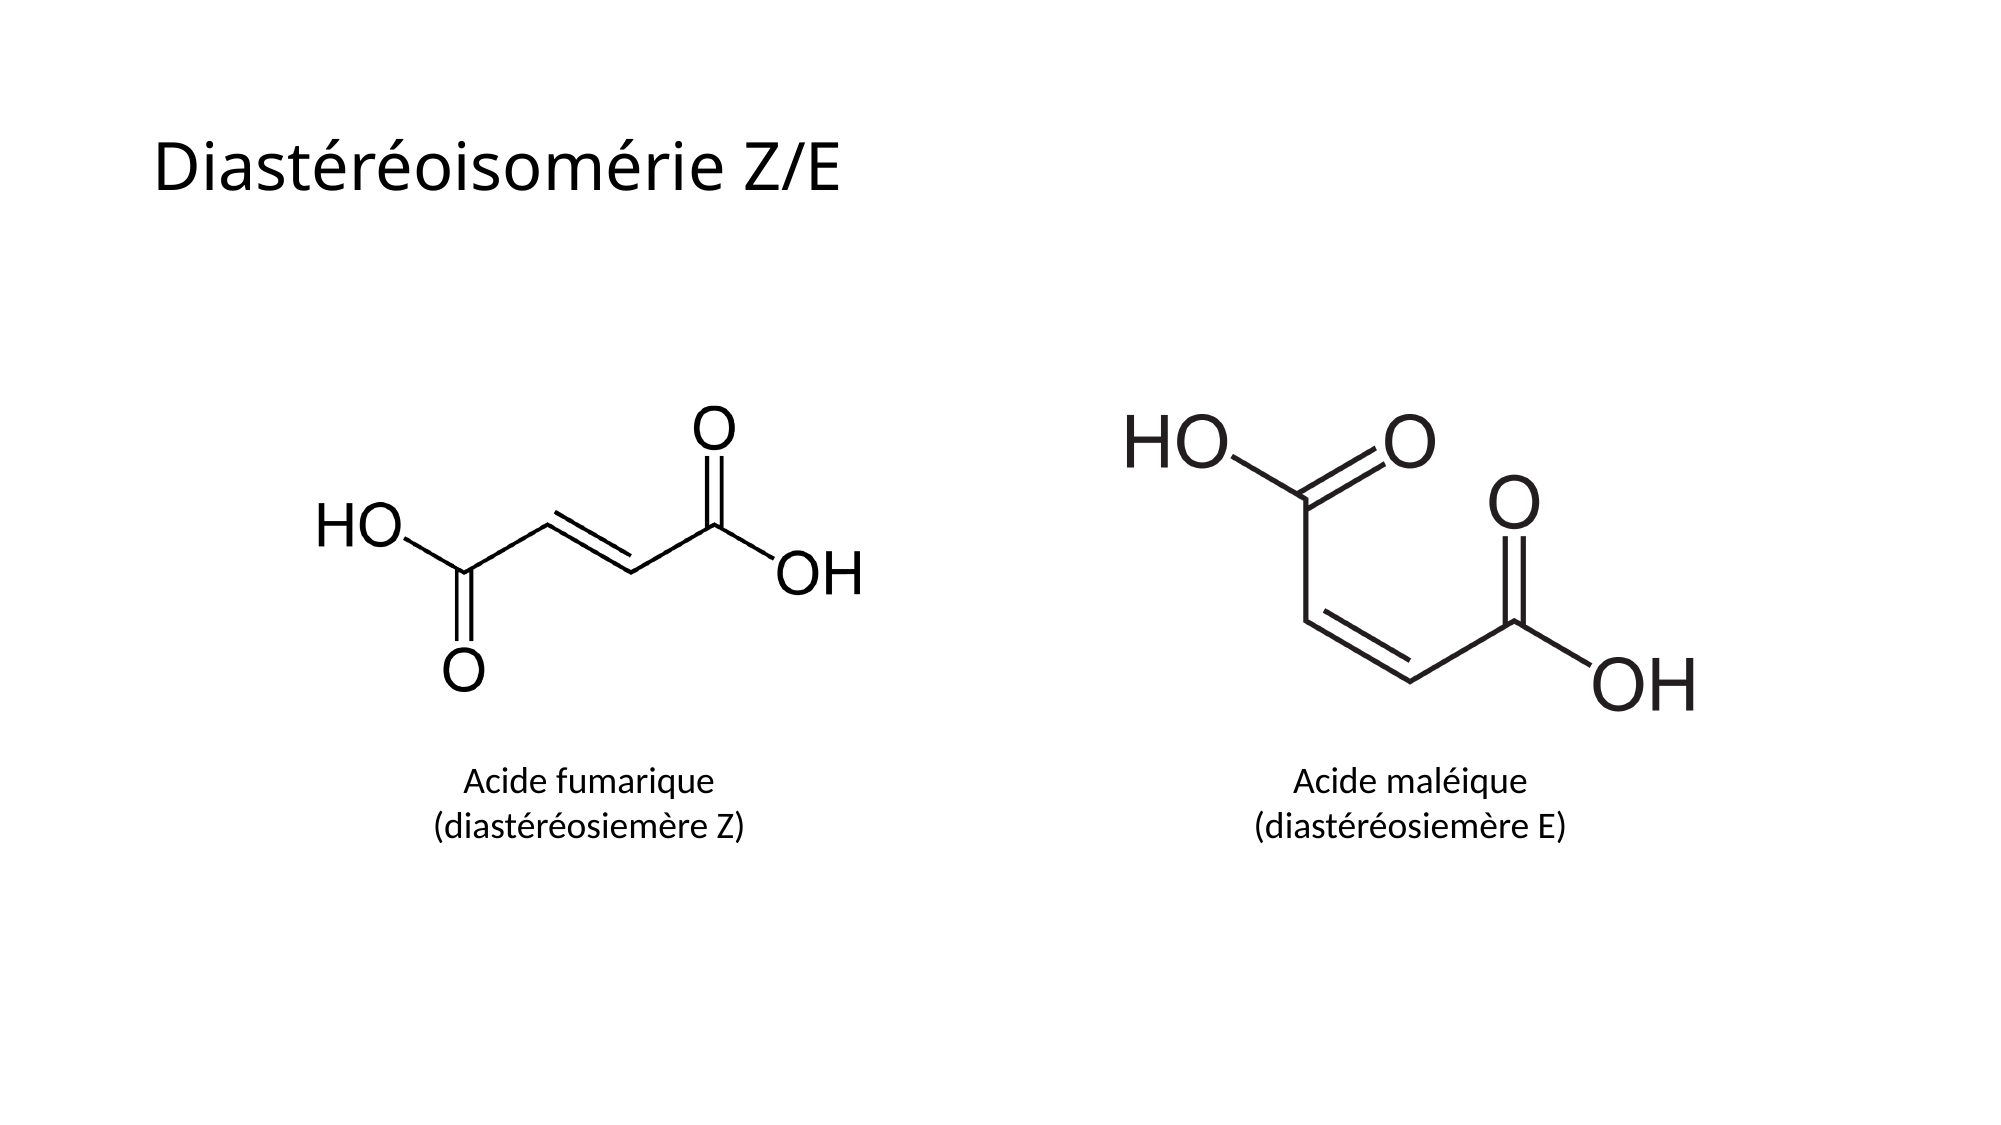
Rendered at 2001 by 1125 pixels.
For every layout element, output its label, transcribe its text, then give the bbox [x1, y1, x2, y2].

title Diastéréoisomérie Z/E [137, 59, 1863, 278]
text_box Acide maléique (diastéréosiemère E) [1185, 748, 1636, 855]
picture [1112, 406, 1709, 719]
picture [291, 378, 887, 719]
text_box Acide fumarique (diastéréosiemère Z) [364, 748, 815, 855]
